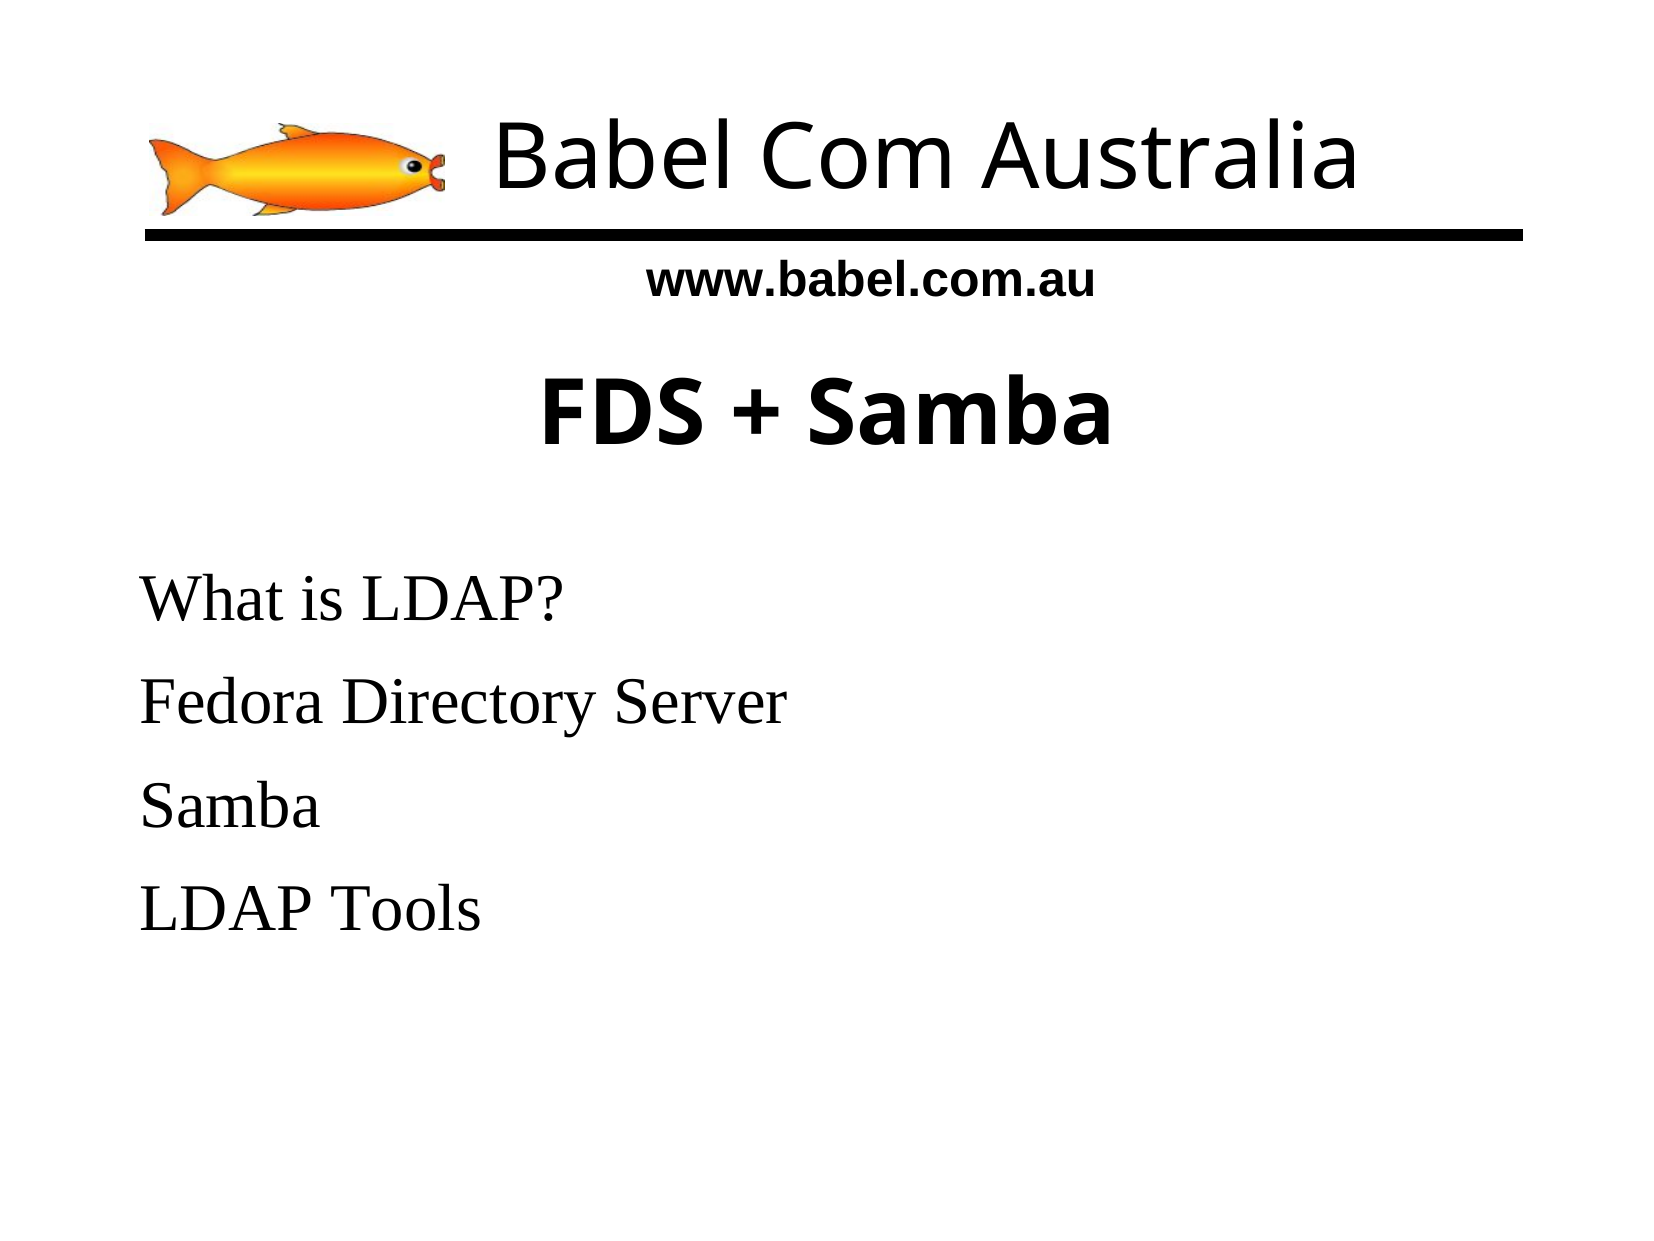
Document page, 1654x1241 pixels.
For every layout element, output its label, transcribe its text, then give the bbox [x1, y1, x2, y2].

picture [149, 123, 445, 216]
title FDS + Samba [126, 322, 1528, 497]
list What is LDAP? Fedora Directory Server Samba LDAP Tools [121, 560, 1534, 1127]
